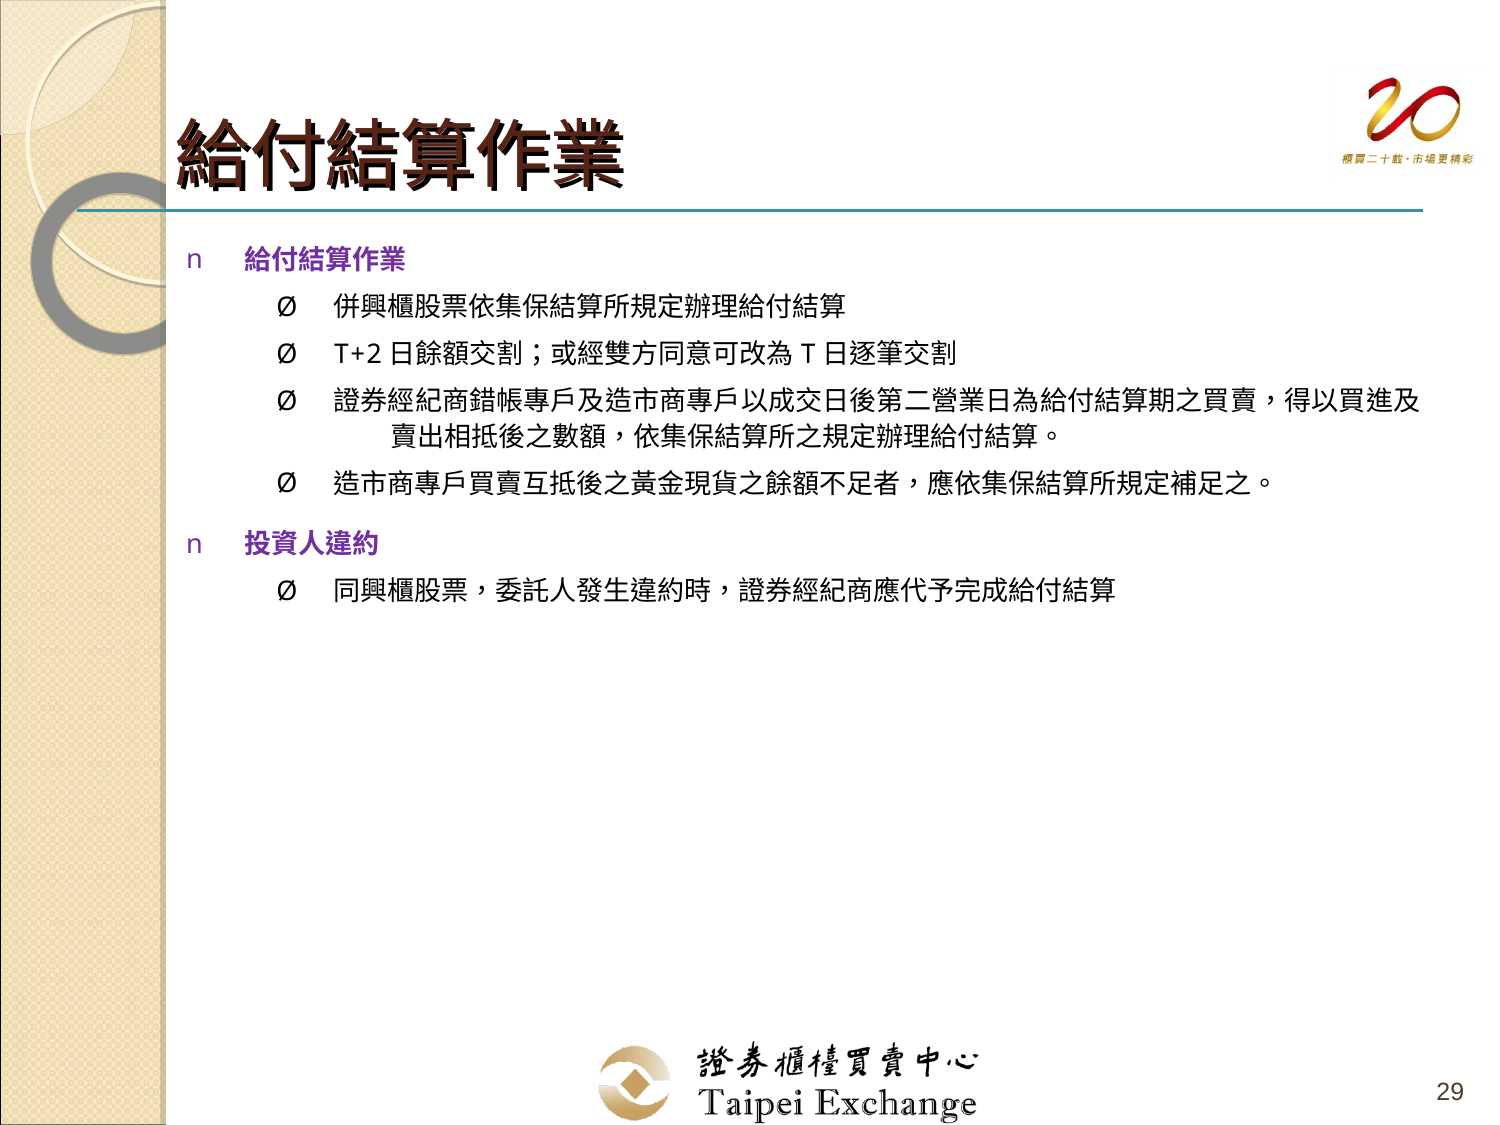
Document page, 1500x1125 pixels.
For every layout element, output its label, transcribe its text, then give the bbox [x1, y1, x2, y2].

text_box [1413, 1034, 1489, 1113]
title 給付結算作業 [159, 42, 1359, 261]
list 給付結算作業 併興櫃股票依集保結算所規定辦理給付結算 T+2日餘額交割；或經雙方同意可改為T日逐筆交割 證券經紀商錯帳專戶及造市商專戶以成交日後第二營業日為給付結算期之買賣，得以買進及賣出相抵後之數額，依集保結算所之規定辦理給付結算。 造市商專戶買賣互抵後之黃金現貨之餘額不足者，應依集保結算所規定補足之。 投資人違約 同興櫃股票，委託人發生違約時，證券經紀商應代予完成給付結算 [171, 231, 1436, 1083]
